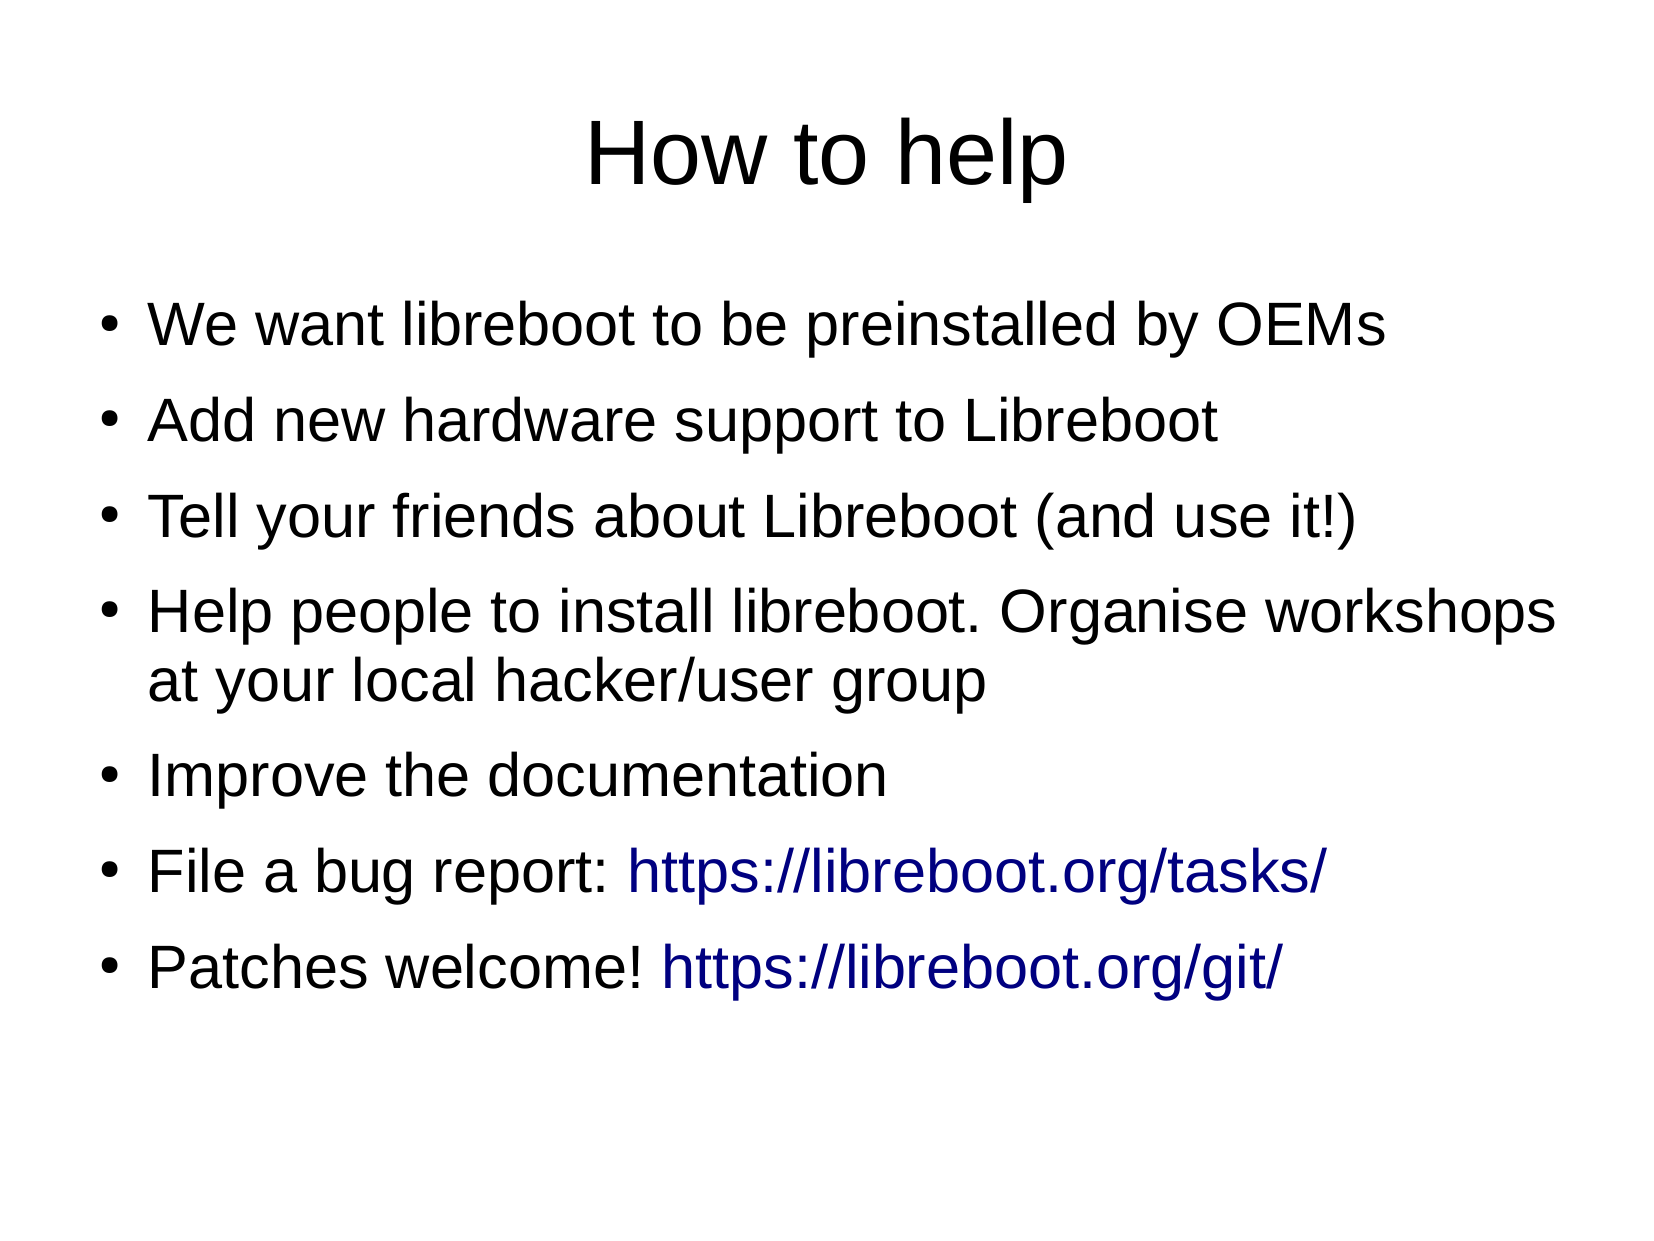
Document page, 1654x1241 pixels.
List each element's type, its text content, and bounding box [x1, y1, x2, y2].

title How to help [82, 49, 1571, 257]
list We want libreboot to be preinstalled by OEMs Add new hardware support to Libreboot Tell your friends about Libreboot (and use it!) Help people to install libreboot. Organise workshops at your local hacker/user group Improve the documentation File a bug report: https://libreboot.org/tasks/ Patches welcome! https://libreboot.org/git/ [82, 290, 1571, 1010]
